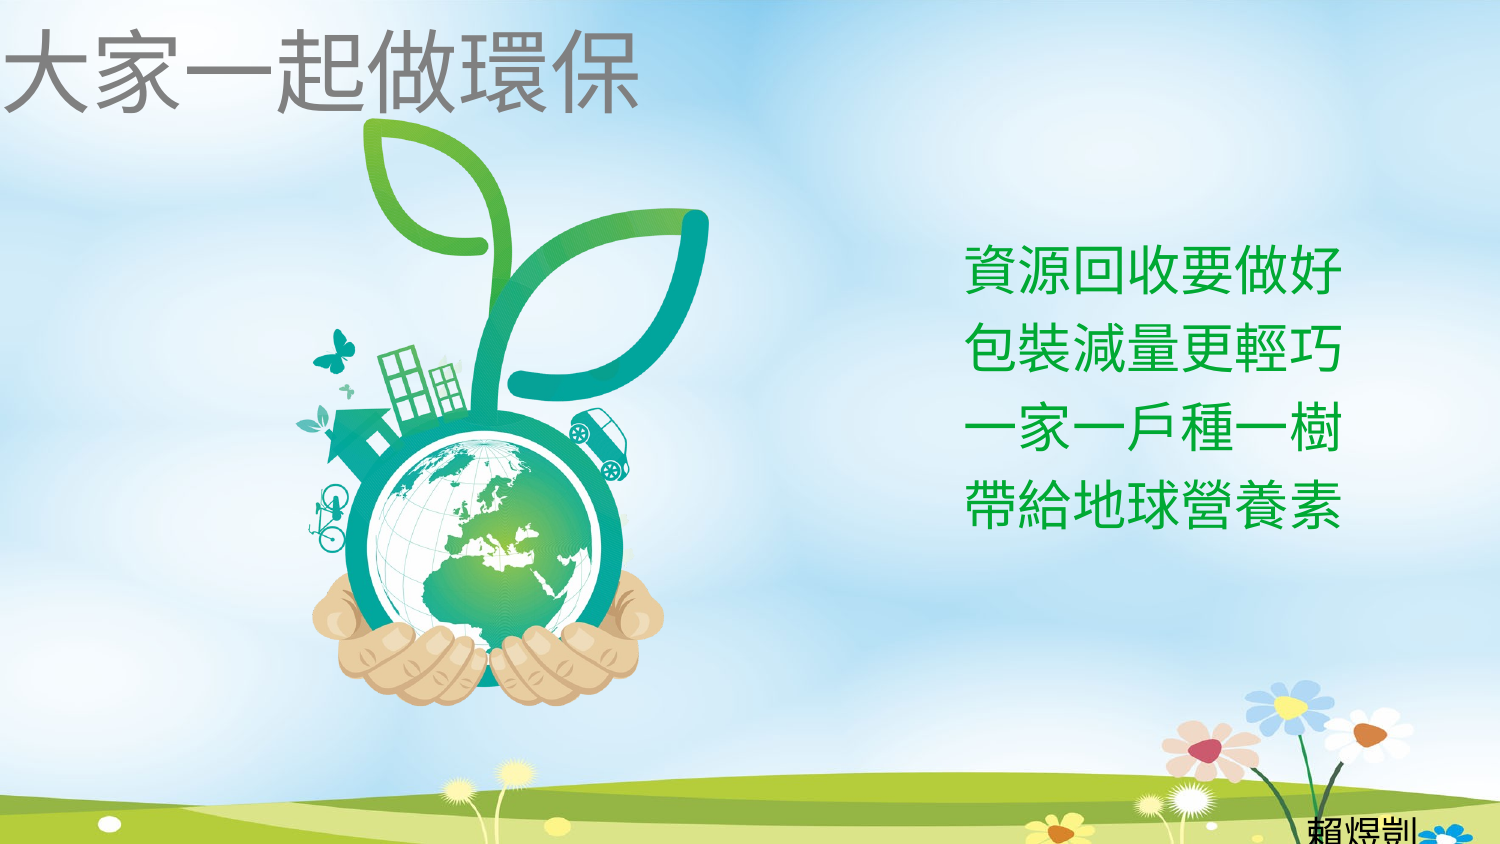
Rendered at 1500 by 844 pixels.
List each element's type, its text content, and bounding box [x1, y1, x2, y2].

text_box 資源回收要做好 包裝減量更輕巧 一家一戶種一樹 帶給地球營養素 [944, 154, 1359, 591]
picture [0, 0, 1500, 844]
title 大家一起做環保 [0, 0, 1350, 141]
text_box 賴煜剴 [1292, 797, 1435, 844]
